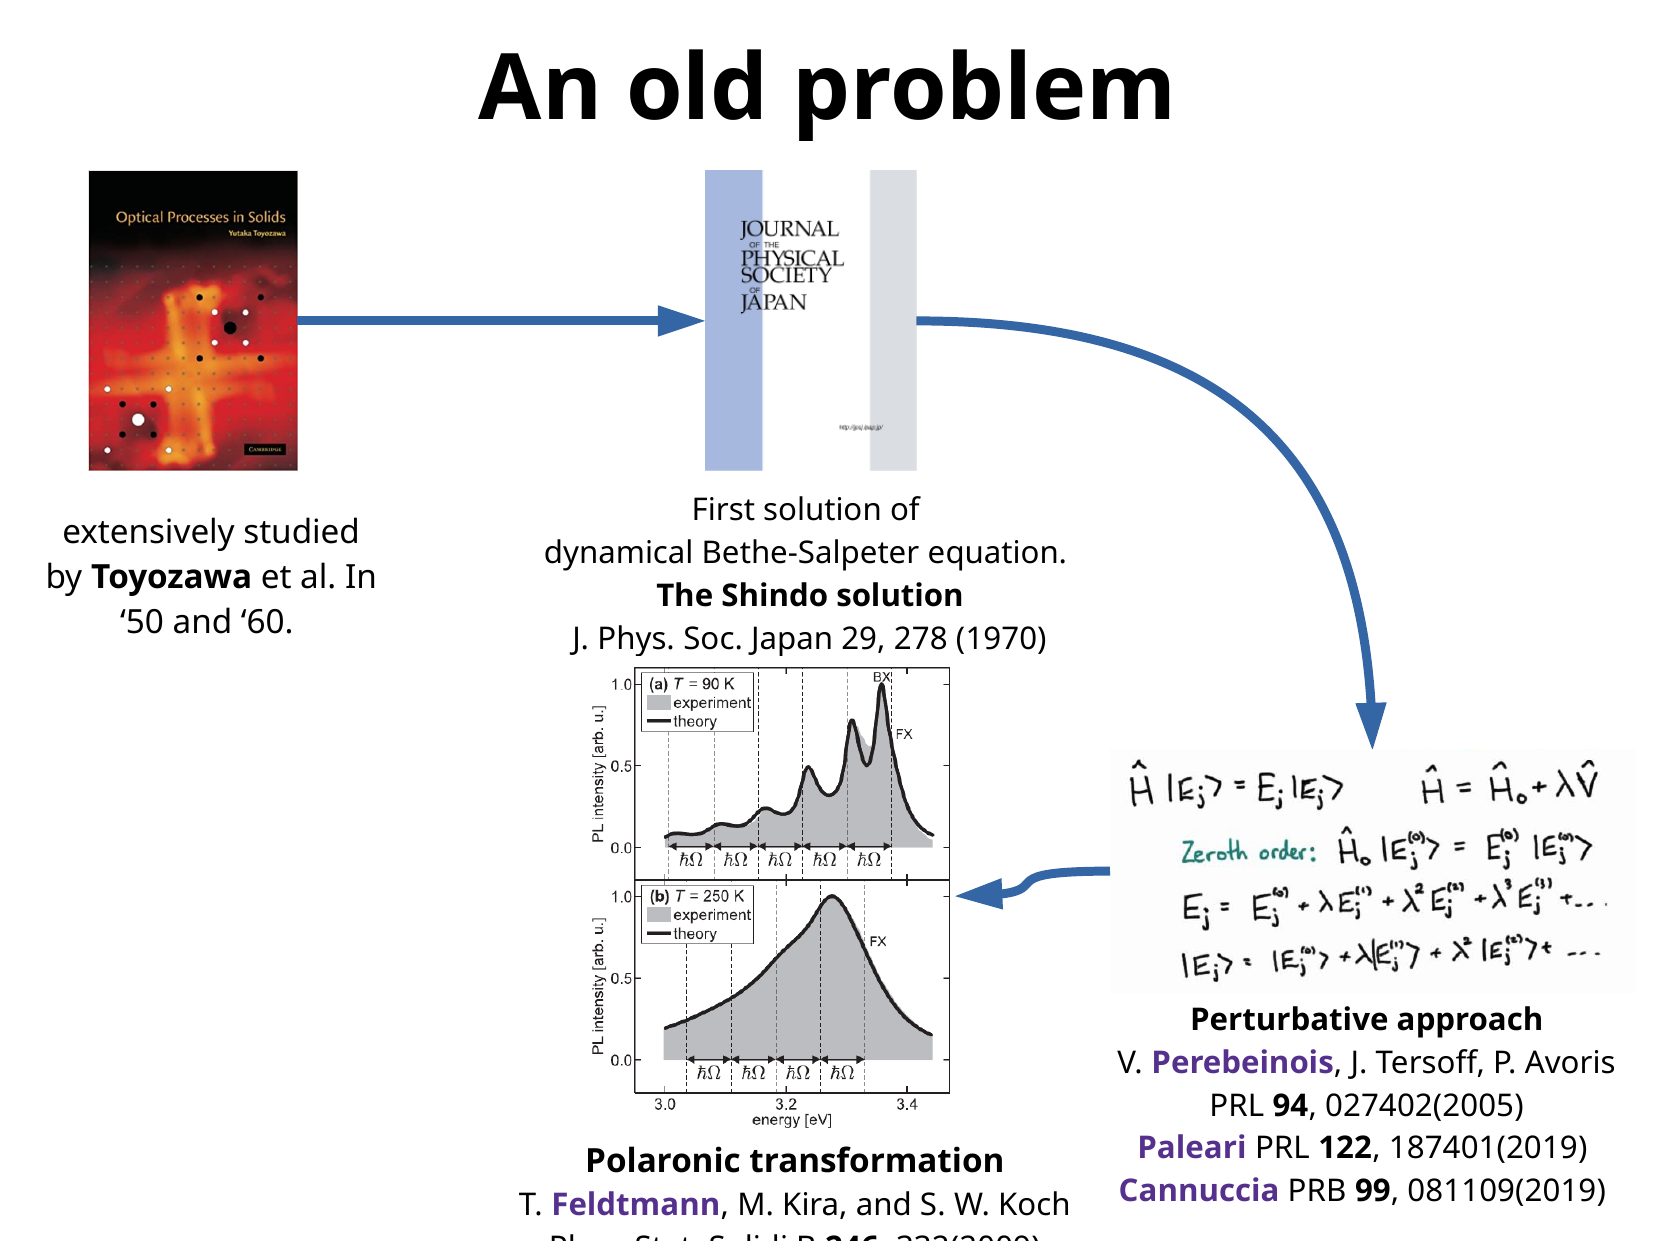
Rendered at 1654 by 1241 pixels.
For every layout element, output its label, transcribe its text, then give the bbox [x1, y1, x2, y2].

picture [585, 656, 956, 1136]
picture [88, 170, 298, 471]
title An old problem [84, 2, 1573, 166]
text_box extensively studied by Toyozawa et al. In ‘50 and ‘60. [16, 500, 407, 616]
text_box Polaronic transformation T. Feldtmann, M. Kira, and S. W. Koch Phys. Stat. Solidi B 246, 332(2009) [495, 1129, 1096, 1241]
picture [1110, 749, 1636, 989]
text_box First solution of dynamical Bethe-Salpeter equation. The Shindo solution J. Phys. Soc. Japan 29, 278 (1970) [480, 480, 1141, 631]
text_box Perturbative approach V. Perebeinois, J. Tersoff, P. Avoris PRL 94, 027402(2005) Paleari PRL 122, 187401(2019) Cannuccia PRB 99, 081109(2019) [1080, 989, 1654, 1161]
picture [705, 170, 917, 471]
